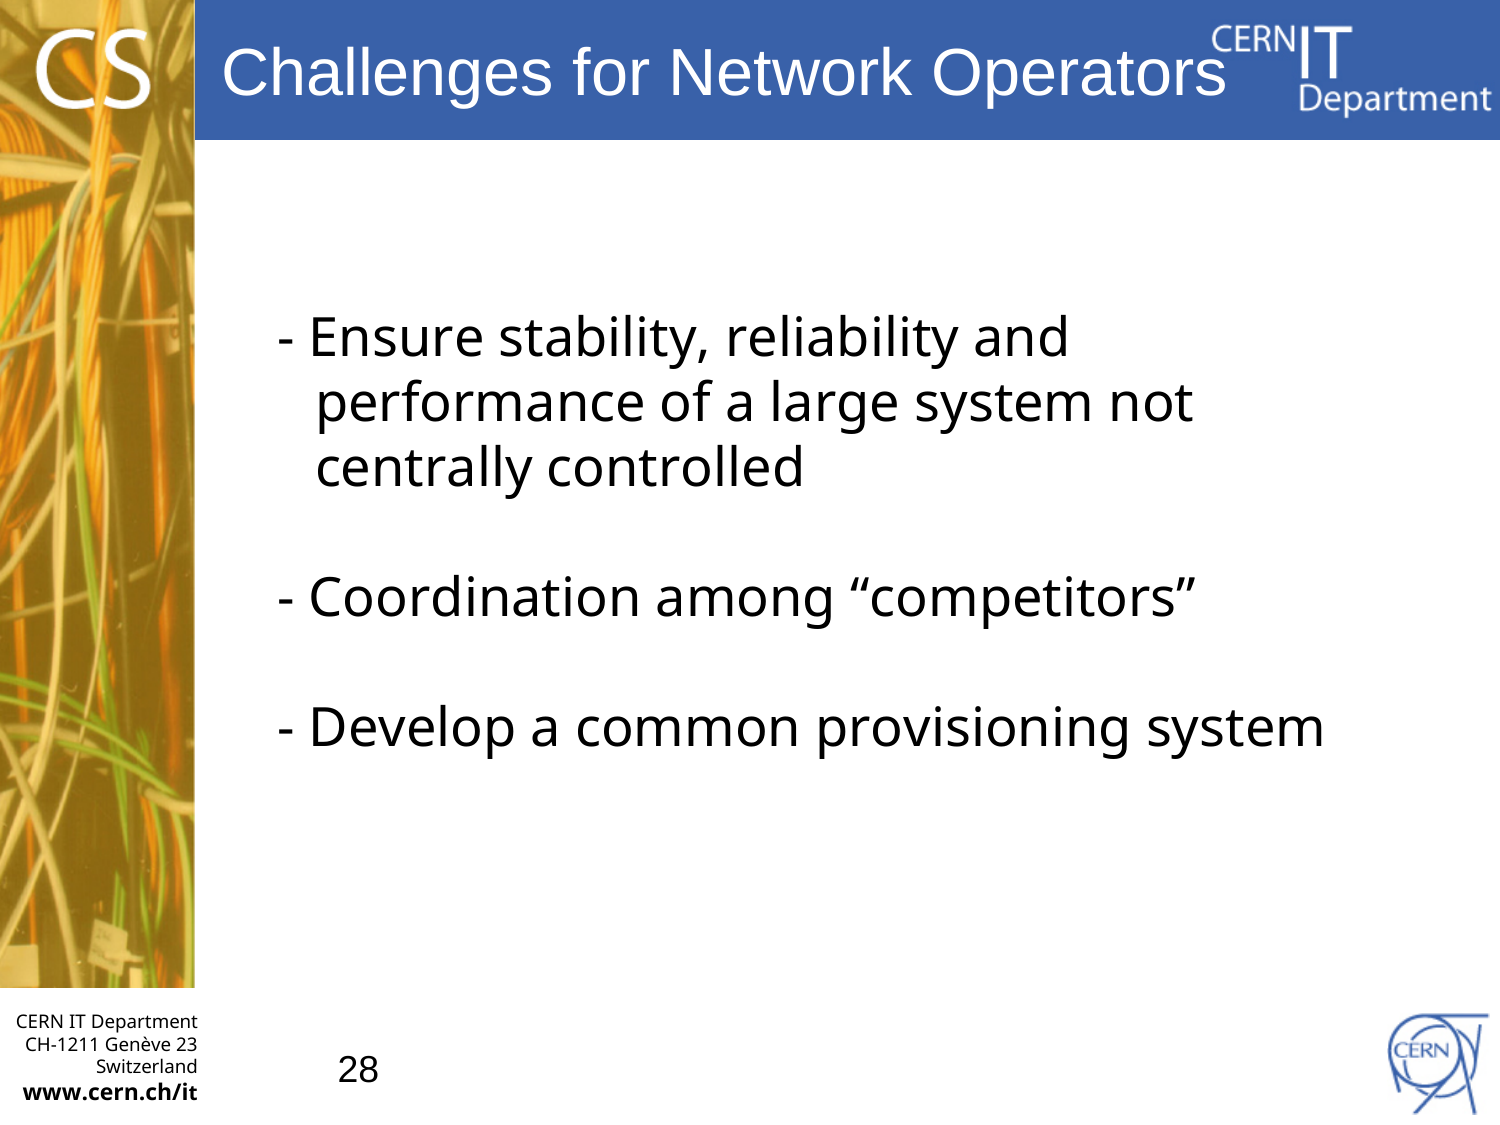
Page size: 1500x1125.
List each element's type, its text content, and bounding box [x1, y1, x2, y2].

text_box - Ensure stability, reliability and performance of a large system not centrally controlled - Coordination among “competitors” - Develop a common provisioning system [262, 294, 1429, 830]
title Challenges for Network Operators [206, 0, 1307, 157]
picture [1307, 0, 1500, 140]
picture [1387, 1012, 1490, 1115]
picture [0, 0, 206, 988]
